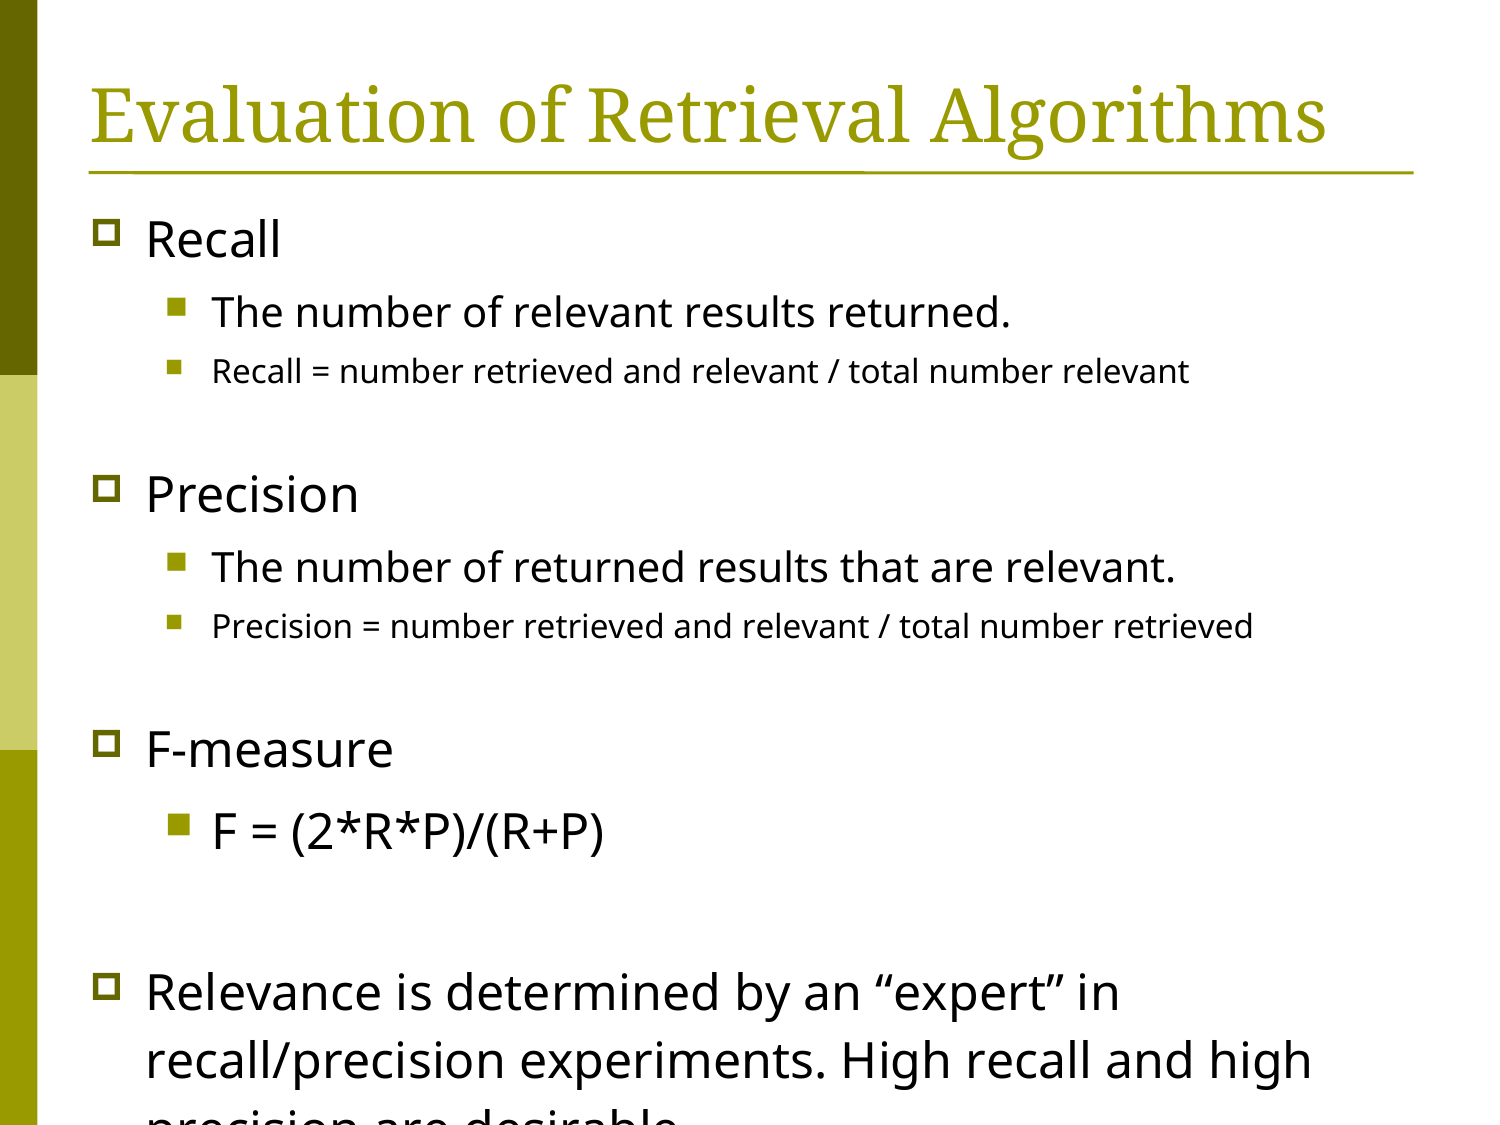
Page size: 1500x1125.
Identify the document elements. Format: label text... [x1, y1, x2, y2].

list Recall The number of relevant results returned. Recall = number retrieved and relevant / total number relevant Precision The number of returned results that are relevant. Precision = number retrieved and relevant / total number retrieved F-measure F = (2*R*P)/(R+P) Relevance is determined by an “expert” in recall/precision experiments. High recall and high precision are desirable. [75, 196, 1426, 1117]
title Evaluation of Retrieval Algorithms [75, 45, 1426, 173]
